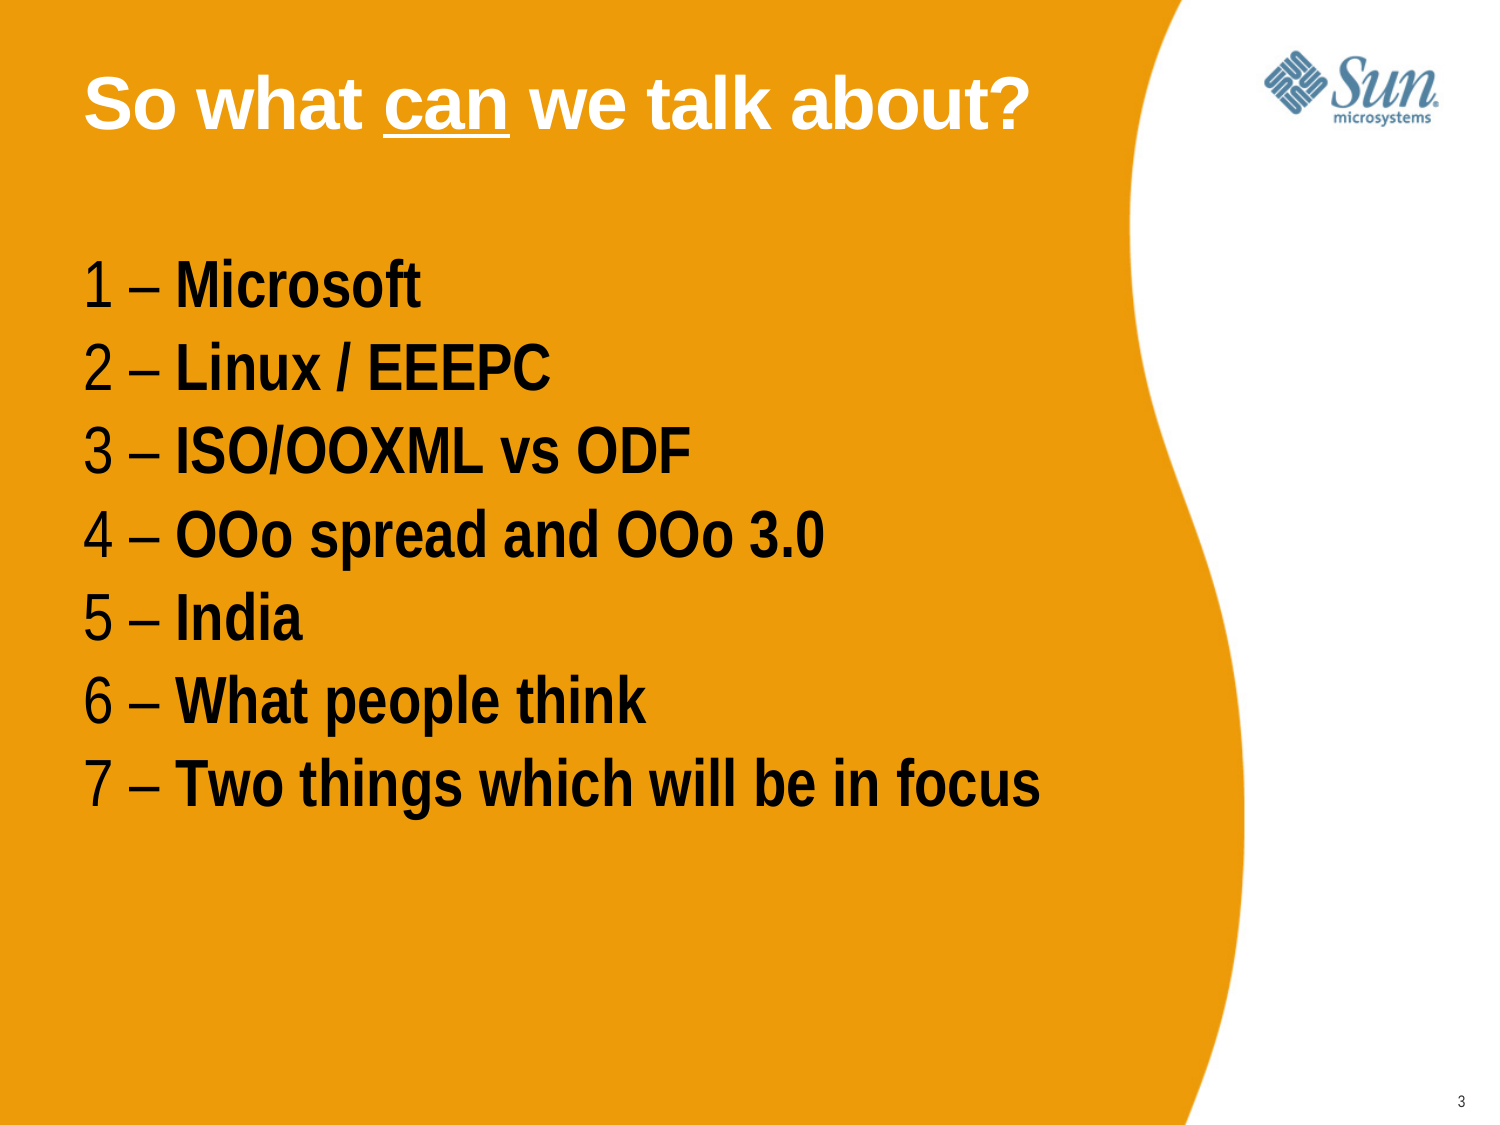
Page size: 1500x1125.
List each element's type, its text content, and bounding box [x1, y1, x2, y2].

title So what can we talk about? [83, 69, 1035, 254]
text_box 28 [1368, 1081, 1466, 1125]
picture [0, 0, 1500, 1125]
text_box 1 – Microsoft 2 – Linux / EEEPC 3 – ISO/OOXML vs ODF 4 – OOo spread and OOo 3.0 5 – India 6 – What people think 7 – Two things which will be in focus [83, 254, 1074, 1004]
